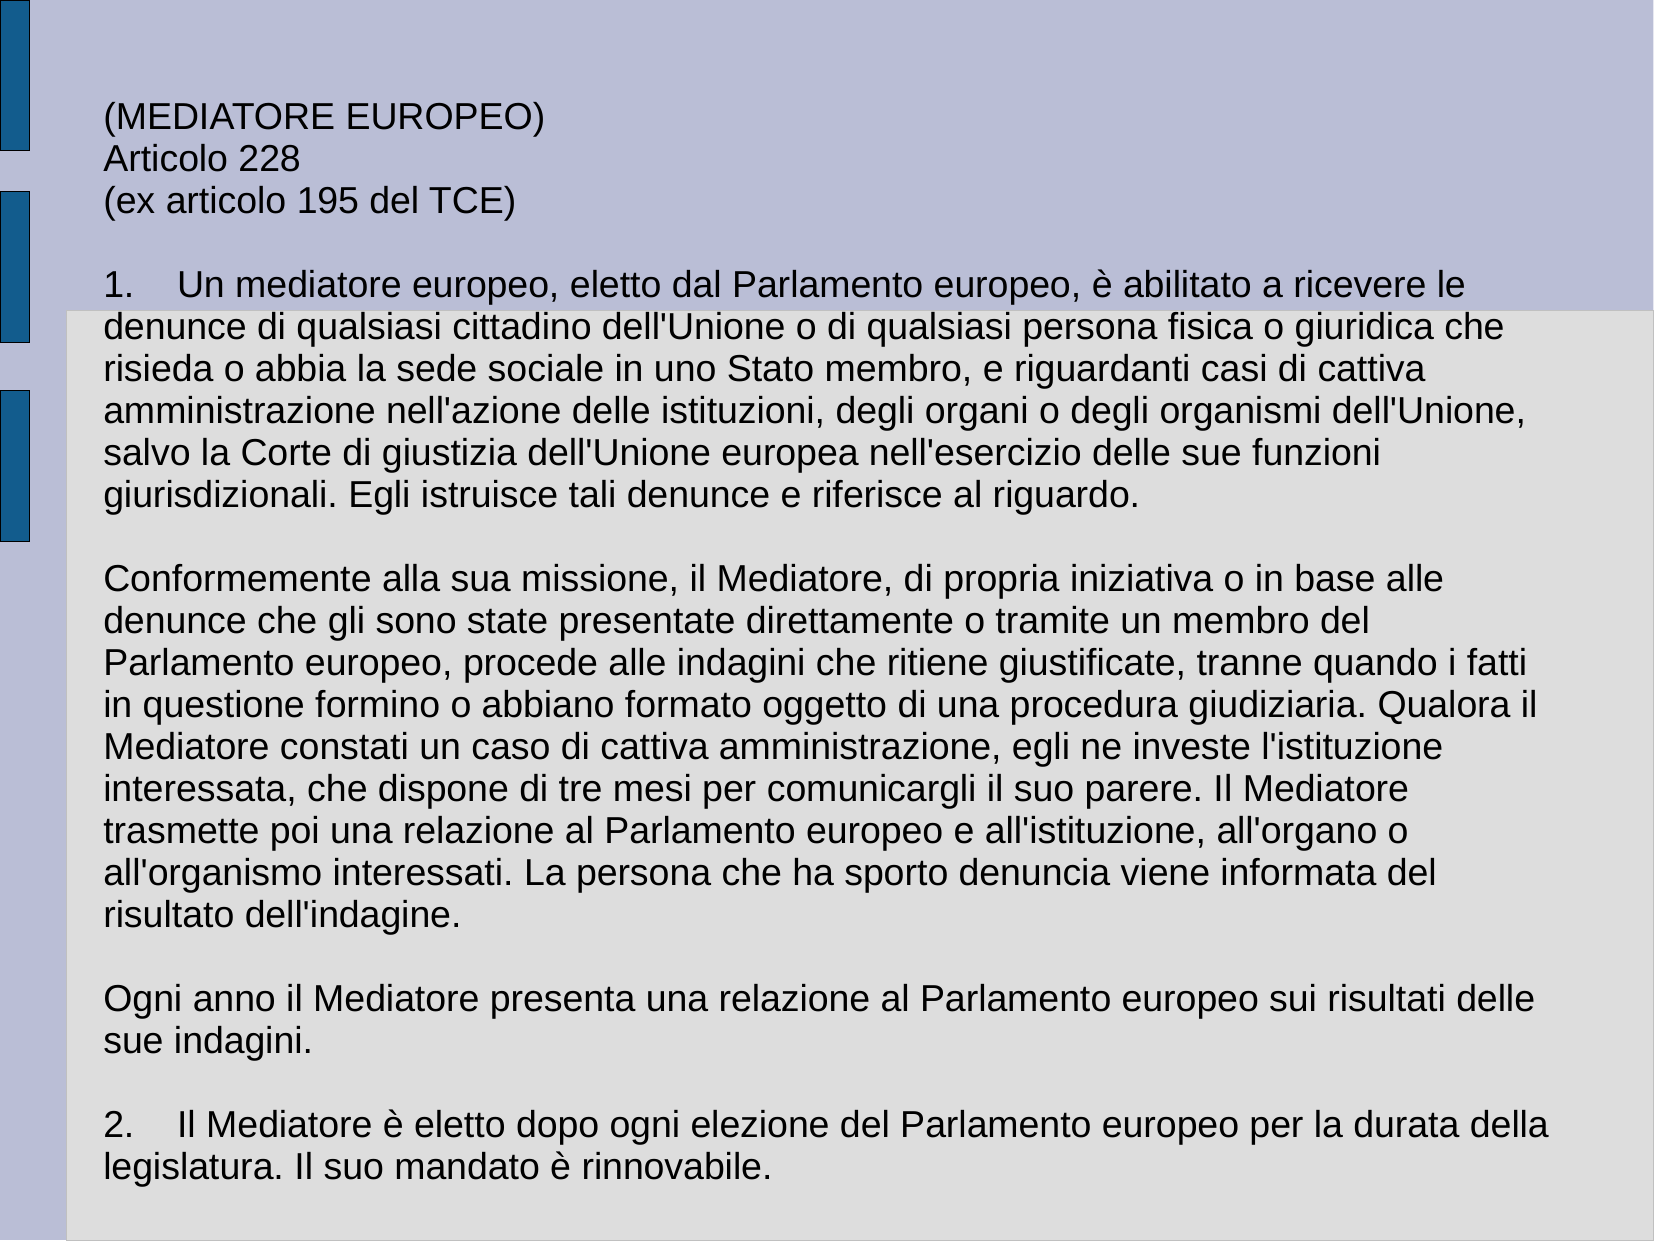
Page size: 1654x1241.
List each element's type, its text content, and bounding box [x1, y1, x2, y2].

text_box (MEDIATORE EUROPEO) Articolo 228 (ex articolo 195 del TCE) 1. Un mediatore europeo, eletto dal Parlamento europeo, è abilitato a ricevere le denunce di qualsiasi cittadino dell'Unione o di qualsiasi persona fisica o giuridica che risieda o abbia la sede sociale in uno Stato membro, e riguardanti casi di cattiva amministrazione nell'azione delle istituzioni, degli organi o degli organismi dell'Unione, salvo la Corte di giustizia dell'Unione europea nell'esercizio delle sue funzioni giurisdizionali. Egli istruisce tali denunce e riferisce al riguardo. Conformemente alla sua missione, il Mediatore, di propria iniziativa o in base alle denunce che gli sono state presentate direttamente o tramite un membro del Parlamento europeo, procede alle indagini che ritiene giustificate, tranne quando i fatti in questione formino o abbiano formato oggetto di una procedura giudiziaria. Qualora il Mediatore constati un caso di cattiva amministrazione, egli ne investe l'istituzione interessata, che dispone di tre mesi per comunicargli il suo parere. Il Mediatore trasmette poi una relazione al Parlamento europeo e all'istituzione, all'organo o all'organismo interessati. La persona che ha sporto denuncia viene informata del risultato dell'indagine. Ogni anno il Mediatore presenta una relazione al Parlamento europeo sui risultati delle sue indagini. 2. Il Mediatore è eletto dopo ogni elezione del Parlamento europeo per la durata della legislatura. Il suo mandato è rinnovabile. [88, 88, 1565, 1241]
